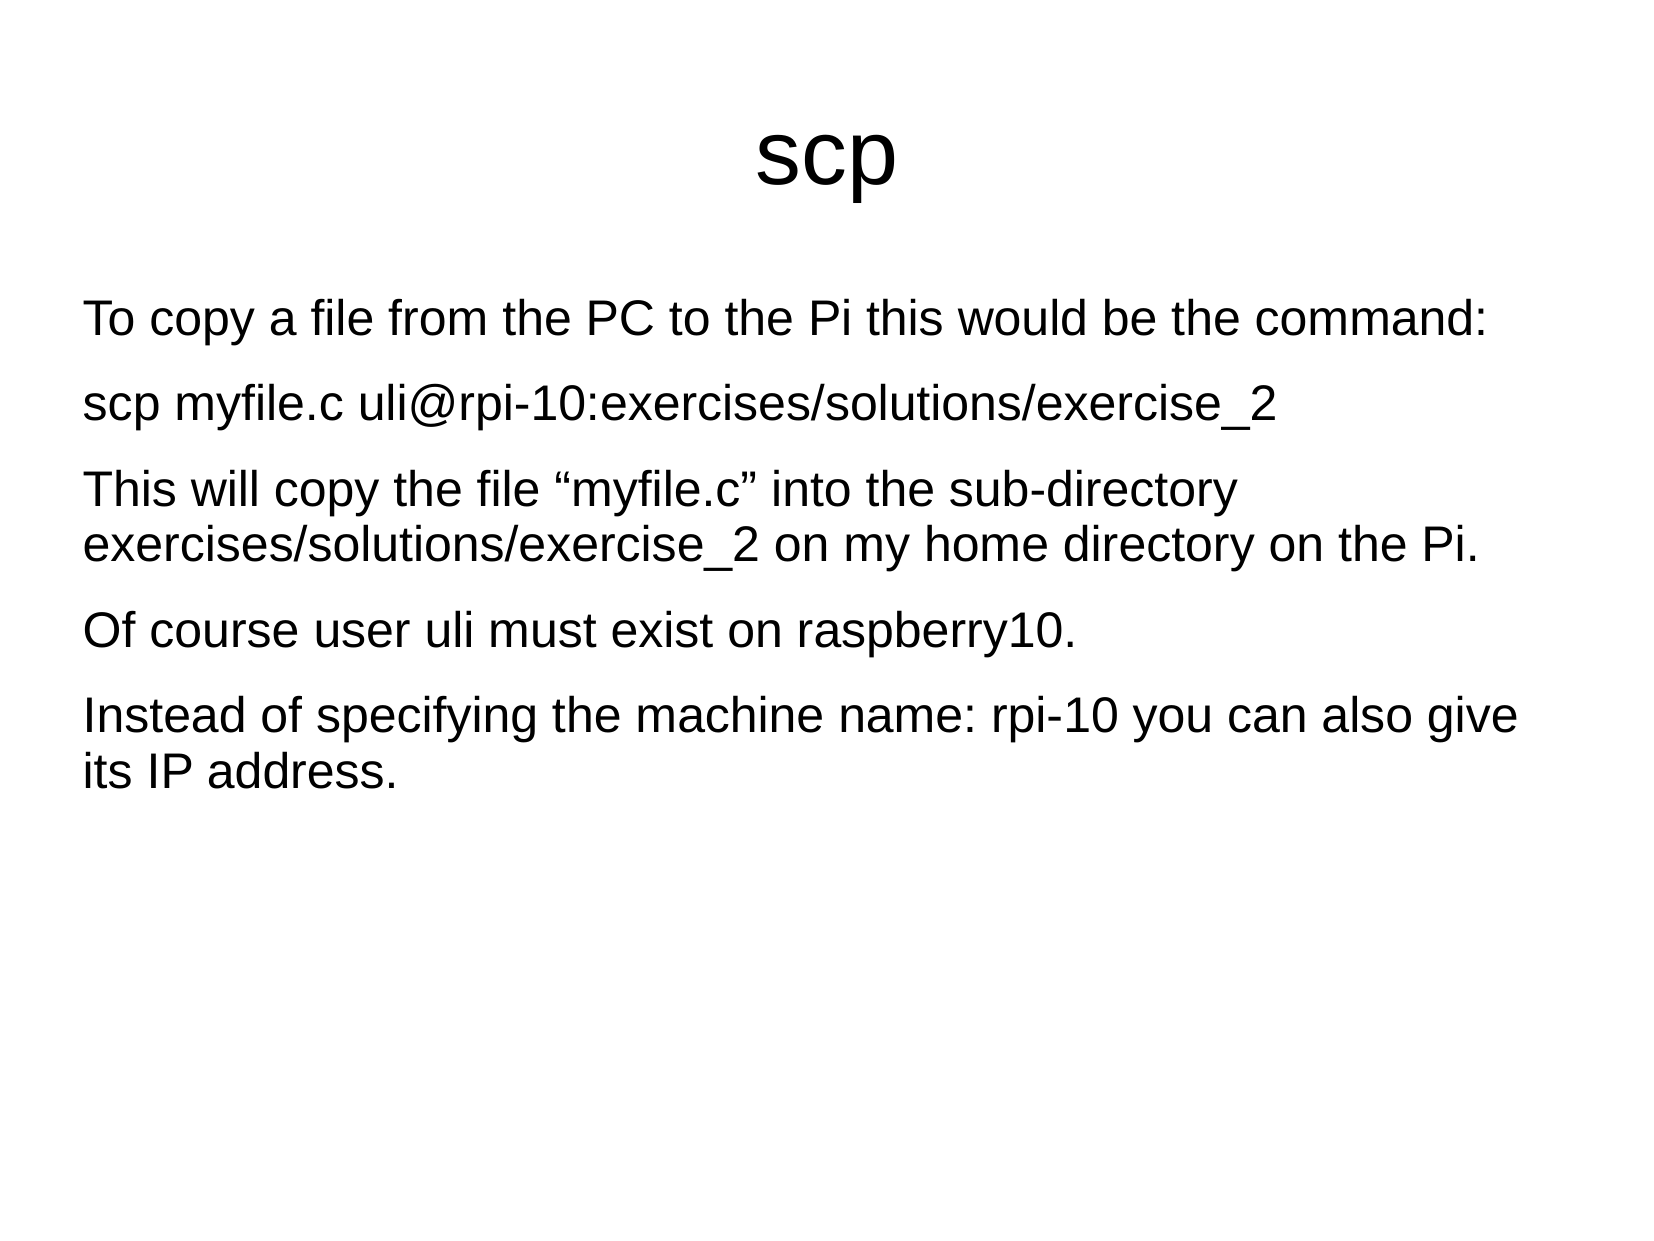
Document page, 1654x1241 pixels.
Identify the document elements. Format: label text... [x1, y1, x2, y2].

title scp [82, 49, 1571, 257]
list To copy a file from the PC to the Pi this would be the command: scp myfile.c uli@rpi-10:exercises/solutions/exercise_2 This will copy the file “myfile.c” into the sub-directory exercises/solutions/exercise_2 on my home directory on the Pi. Of course user uli must exist on raspberry10. Instead of specifying the machine name: rpi-10 you can also give its IP address. [82, 290, 1571, 1010]
